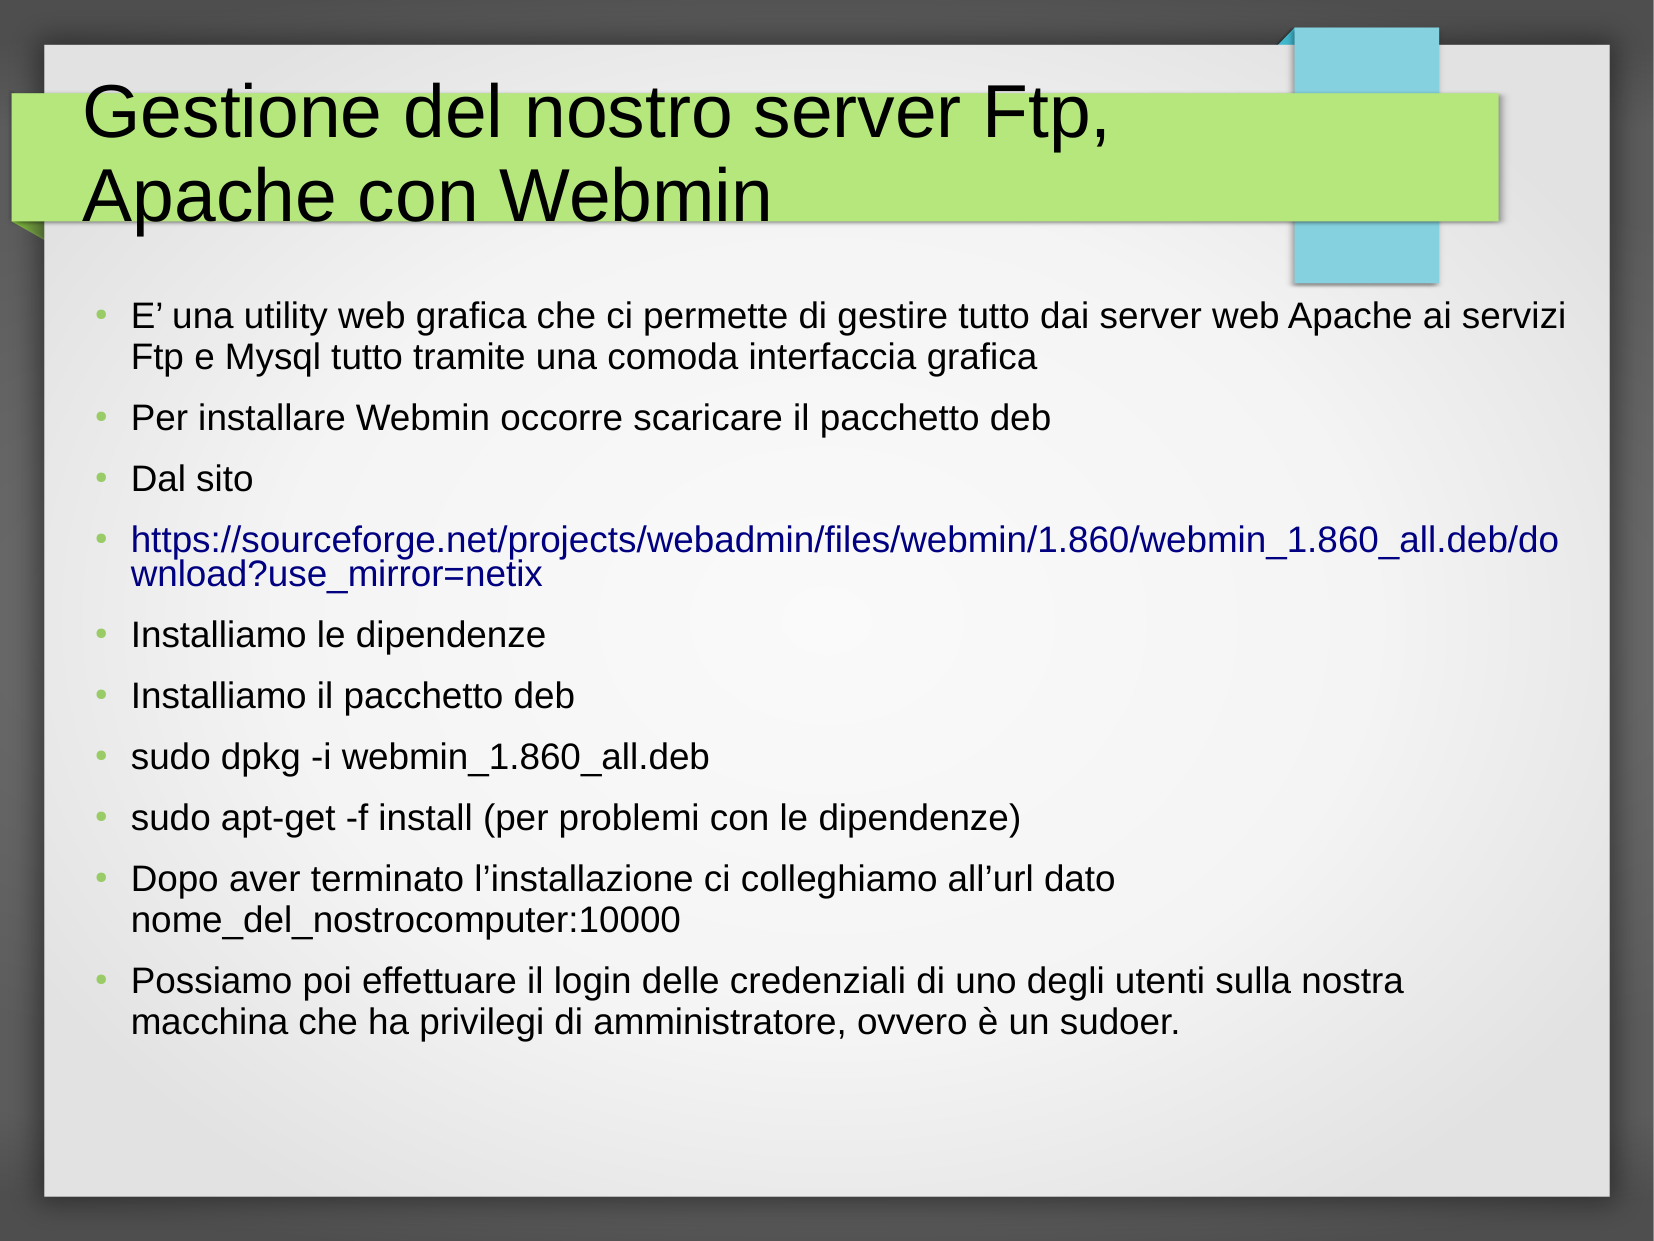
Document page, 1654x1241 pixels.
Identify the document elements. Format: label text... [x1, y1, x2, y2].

list E’ una utility web grafica che ci permette di gestire tutto dai server web Apache ai servizi Ftp e Mysql tutto tramite una comoda interfaccia grafica Per installare Webmin occorre scaricare il pacchetto deb Dal sito https://sourceforge.net/projects/webadmin/files/webmin/1.860/webmin_1.860_all.deb/download?use_mirror=netix Installiamo le dipendenze Installiamo il pacchetto deb sudo dpkg -i webmin_1.860_all.deb sudo apt-get -f install (per problemi con le dipendenze) Dopo aver terminato l’installazione ci colleghiamo all’url dato nome_del_nostrocomputer:10000 Possiamo poi effettuare il login delle credenziali di uno degli utenti sulla nostra macchina che ha privilegi di amministratore, ovvero è un sudoer. [82, 295, 1571, 1015]
picture [0, 0, 1654, 1241]
title Gestione del nostro server Ftp, Apache con Webmin [82, 70, 1264, 238]
